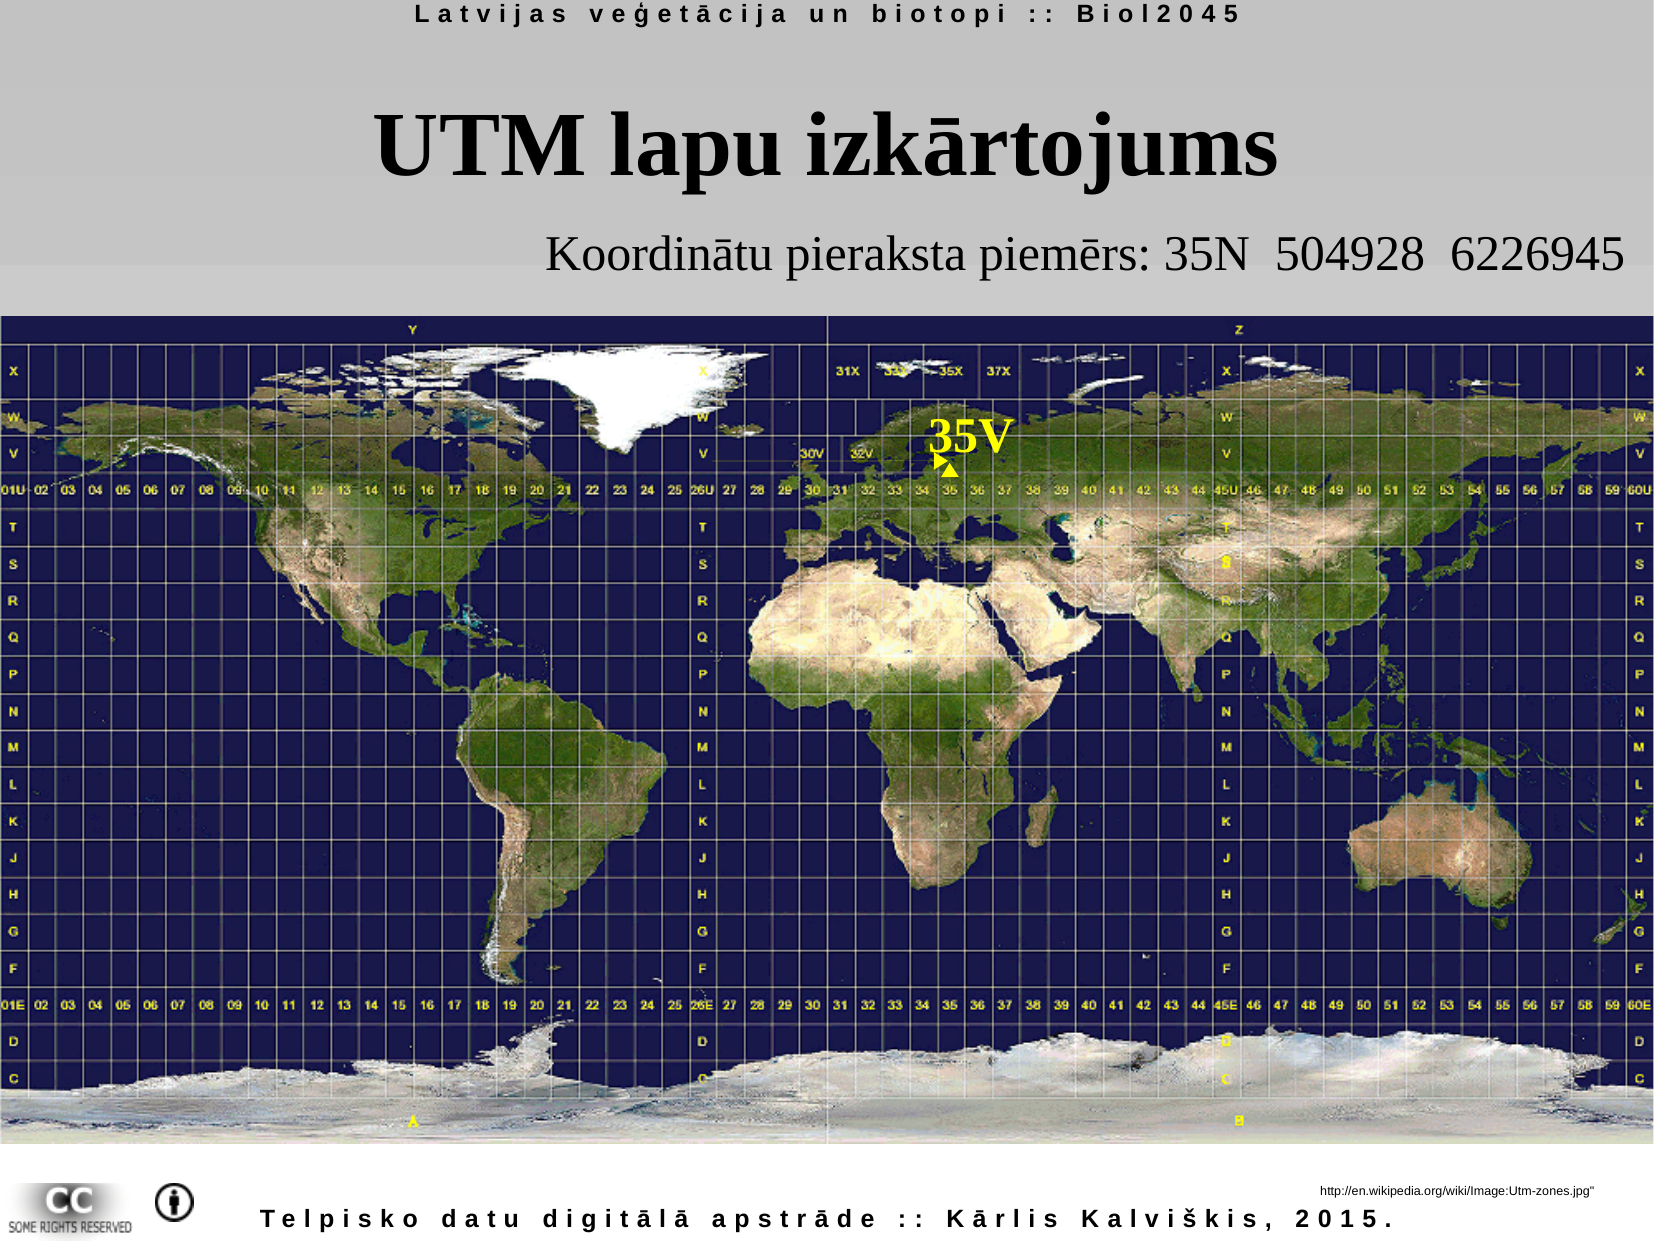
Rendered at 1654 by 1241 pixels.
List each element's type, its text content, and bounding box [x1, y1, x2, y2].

picture [0, 287, 1654, 1241]
title UTM lapu izkārtojums [0, 1, 1654, 287]
text_box Koordinātu pieraksta piemērs: 35N 504928 6226945 [545, 225, 1626, 282]
text_box http://en.wikipedia.org/wiki/Image:Utm-zones.jpg" [1320, 1183, 1595, 1199]
text_box 35V [928, 408, 1015, 464]
